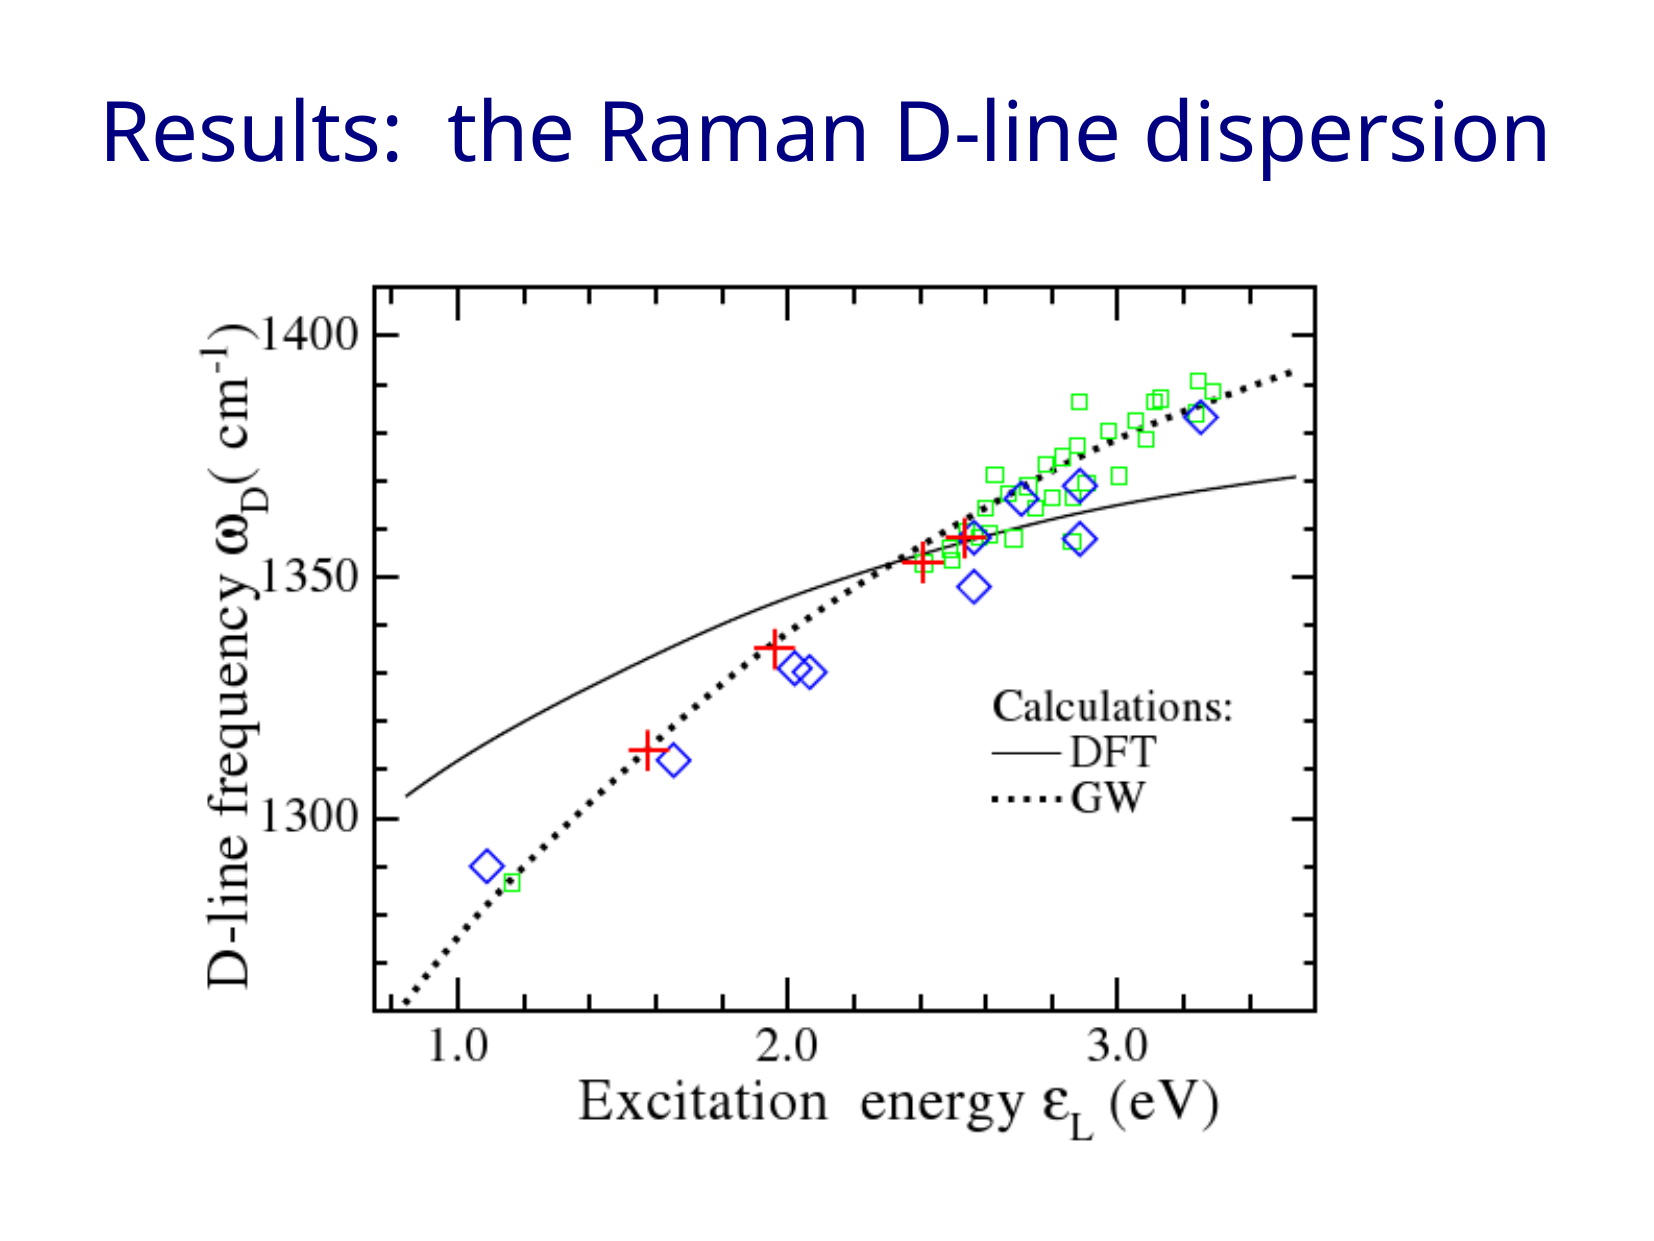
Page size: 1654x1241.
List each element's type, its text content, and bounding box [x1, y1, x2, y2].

picture [181, 223, 1520, 1195]
title Results: the Raman D-line dispersion [82, 33, 1571, 226]
